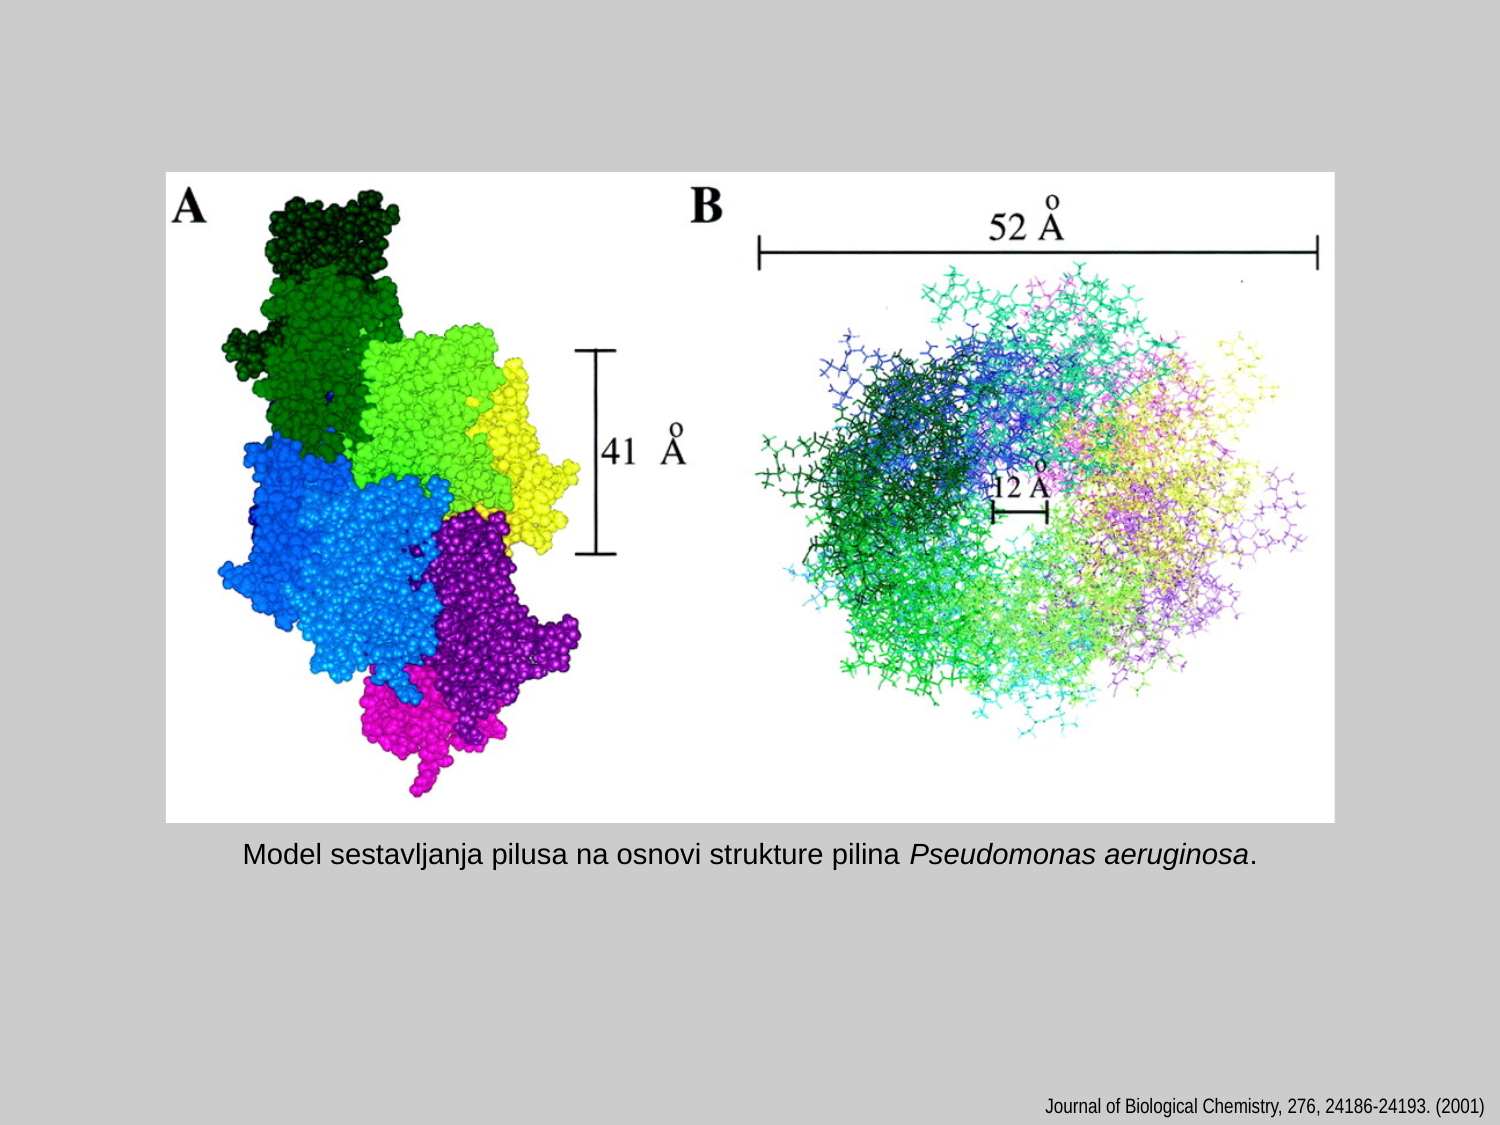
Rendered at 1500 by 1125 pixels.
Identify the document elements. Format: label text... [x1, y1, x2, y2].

text_box Journal of Biological Chemistry, 276, 24186-24193. (2001) [750, 1084, 1500, 1125]
picture [165, 172, 1335, 823]
text_box Model sestavljanja pilusa na osnovi strukture pilina Pseudomonas aeruginosa. [228, 828, 1273, 878]
